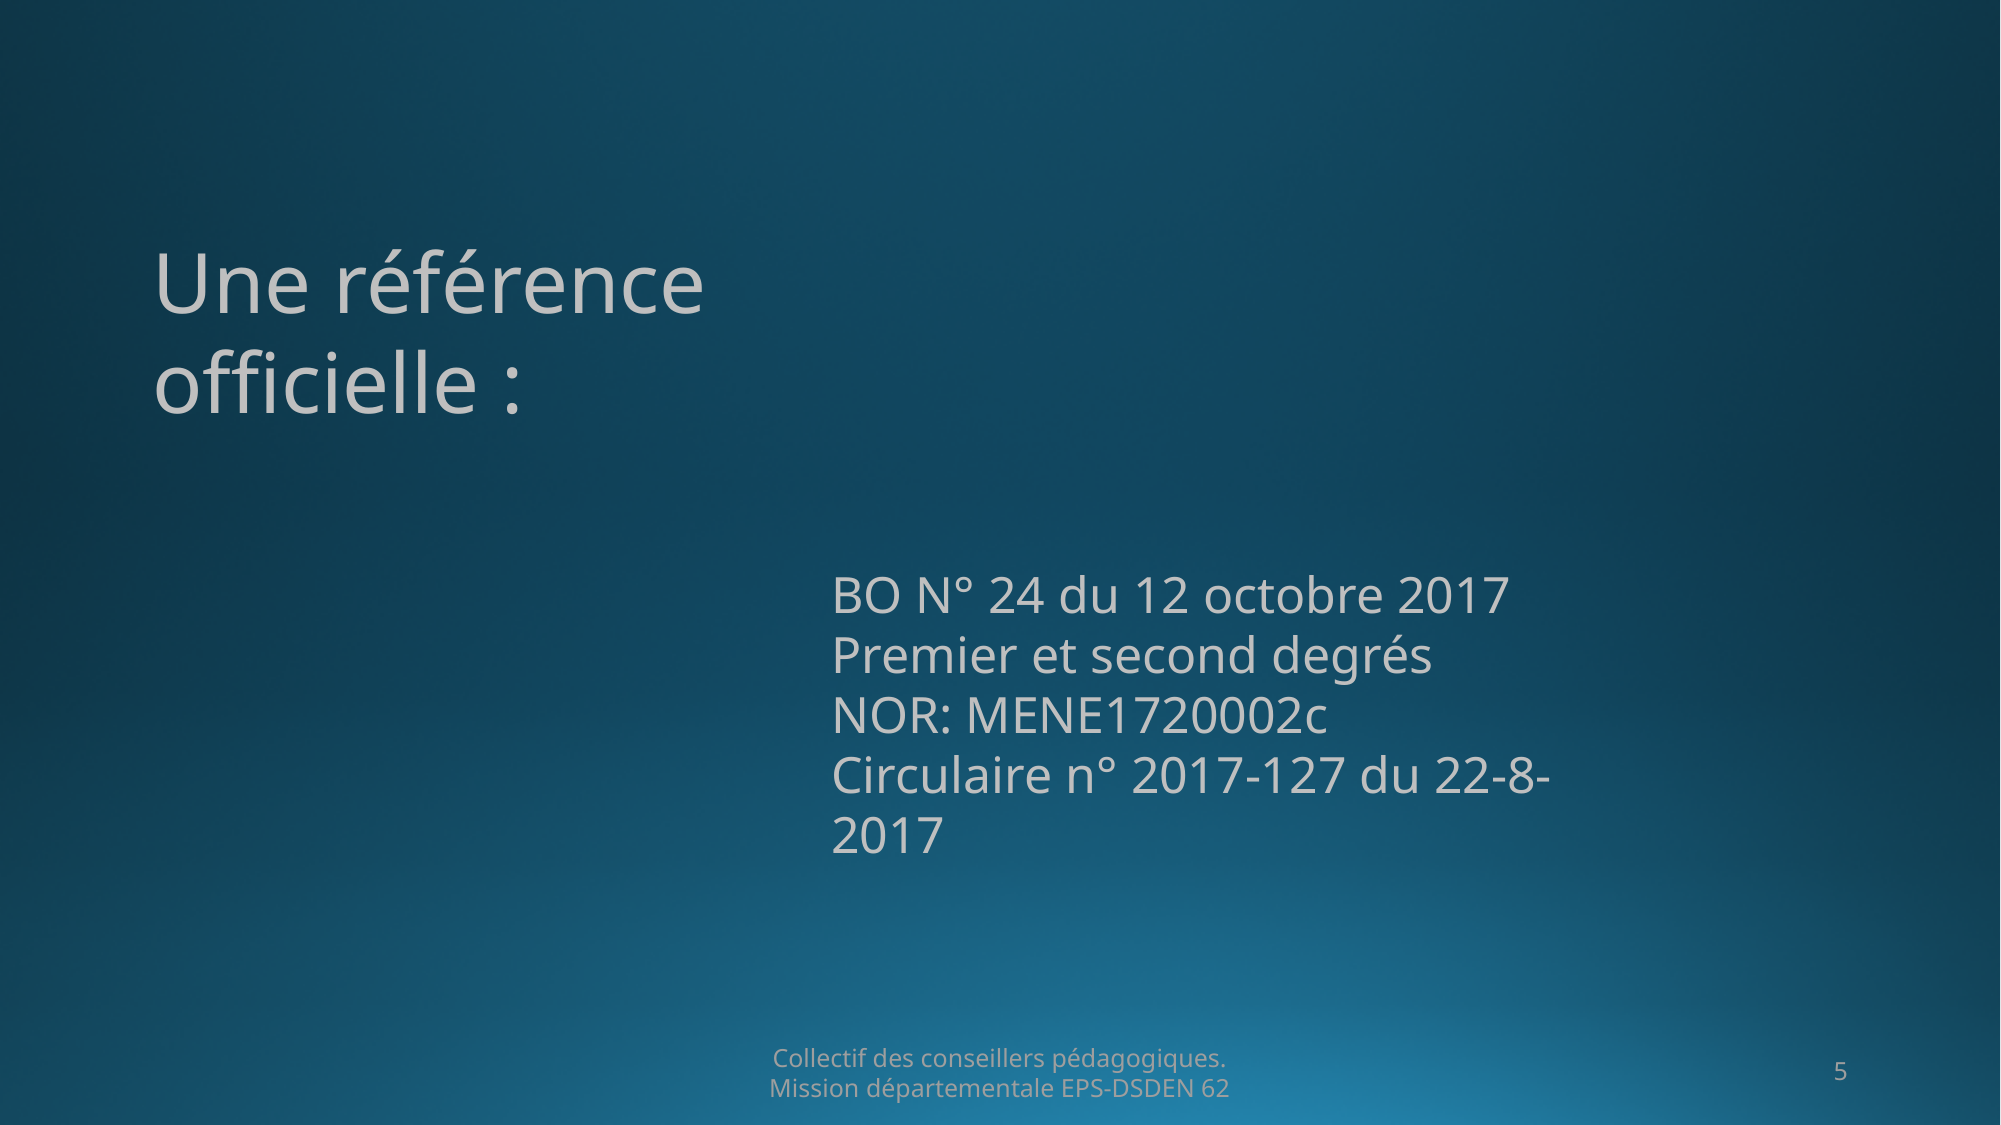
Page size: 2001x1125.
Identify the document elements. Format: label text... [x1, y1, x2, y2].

picture [0, 0, 2001, 1125]
text_box <numéro> [1412, 1042, 1863, 1103]
text_box Une référence officielle : [137, 177, 1035, 483]
text_box Collectif des conseillers pédagogiques. Mission départementale EPS-DSDEN 62 [662, 1042, 1338, 1103]
text_box BO N° 24 du 12 octobre 2017 Premier et second degrés NOR: MENE1720002c Circulaire n° 2017-127 du 22-8-2017 [816, 482, 1587, 945]
